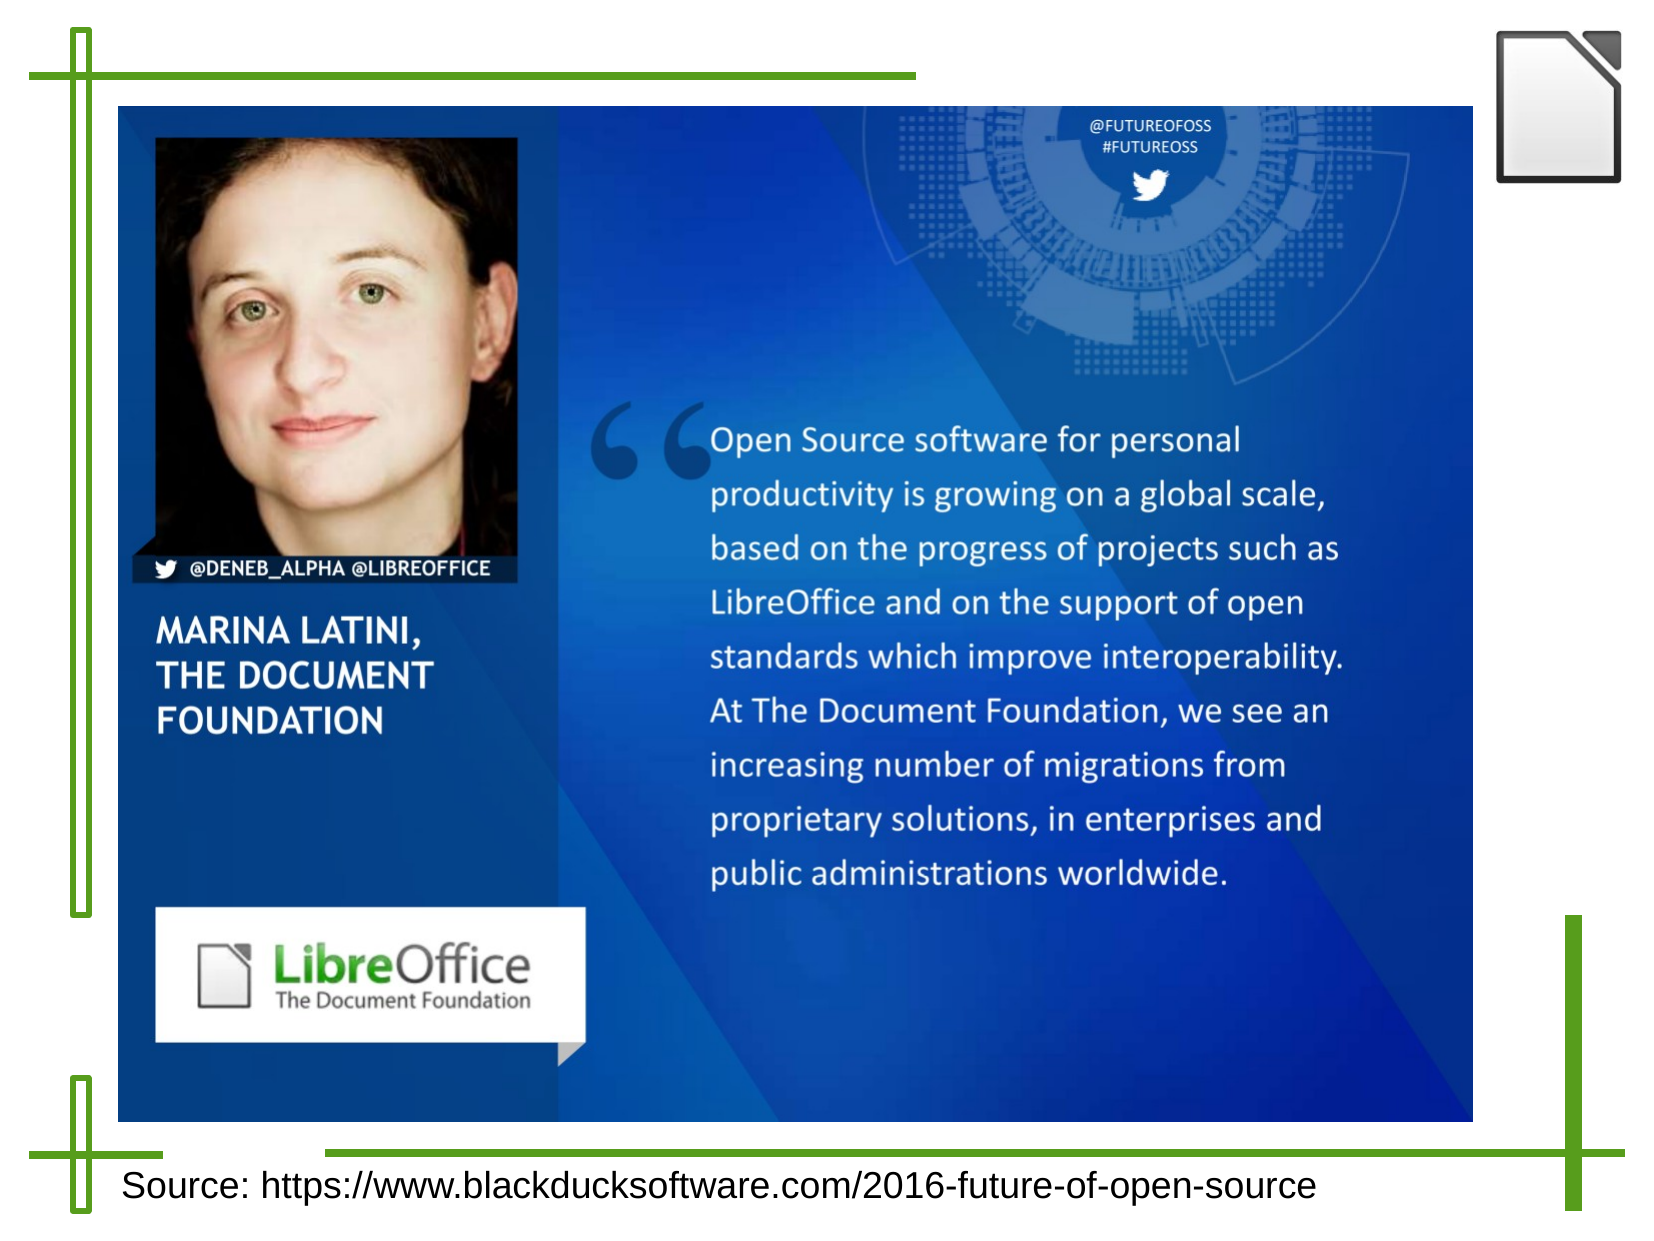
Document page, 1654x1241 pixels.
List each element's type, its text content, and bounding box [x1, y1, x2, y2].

picture [118, 106, 1473, 1123]
text_box Source: https://www.blackducksoftware.com/2016-future-of-open-source [106, 1157, 1333, 1215]
picture [1494, 29, 1624, 186]
